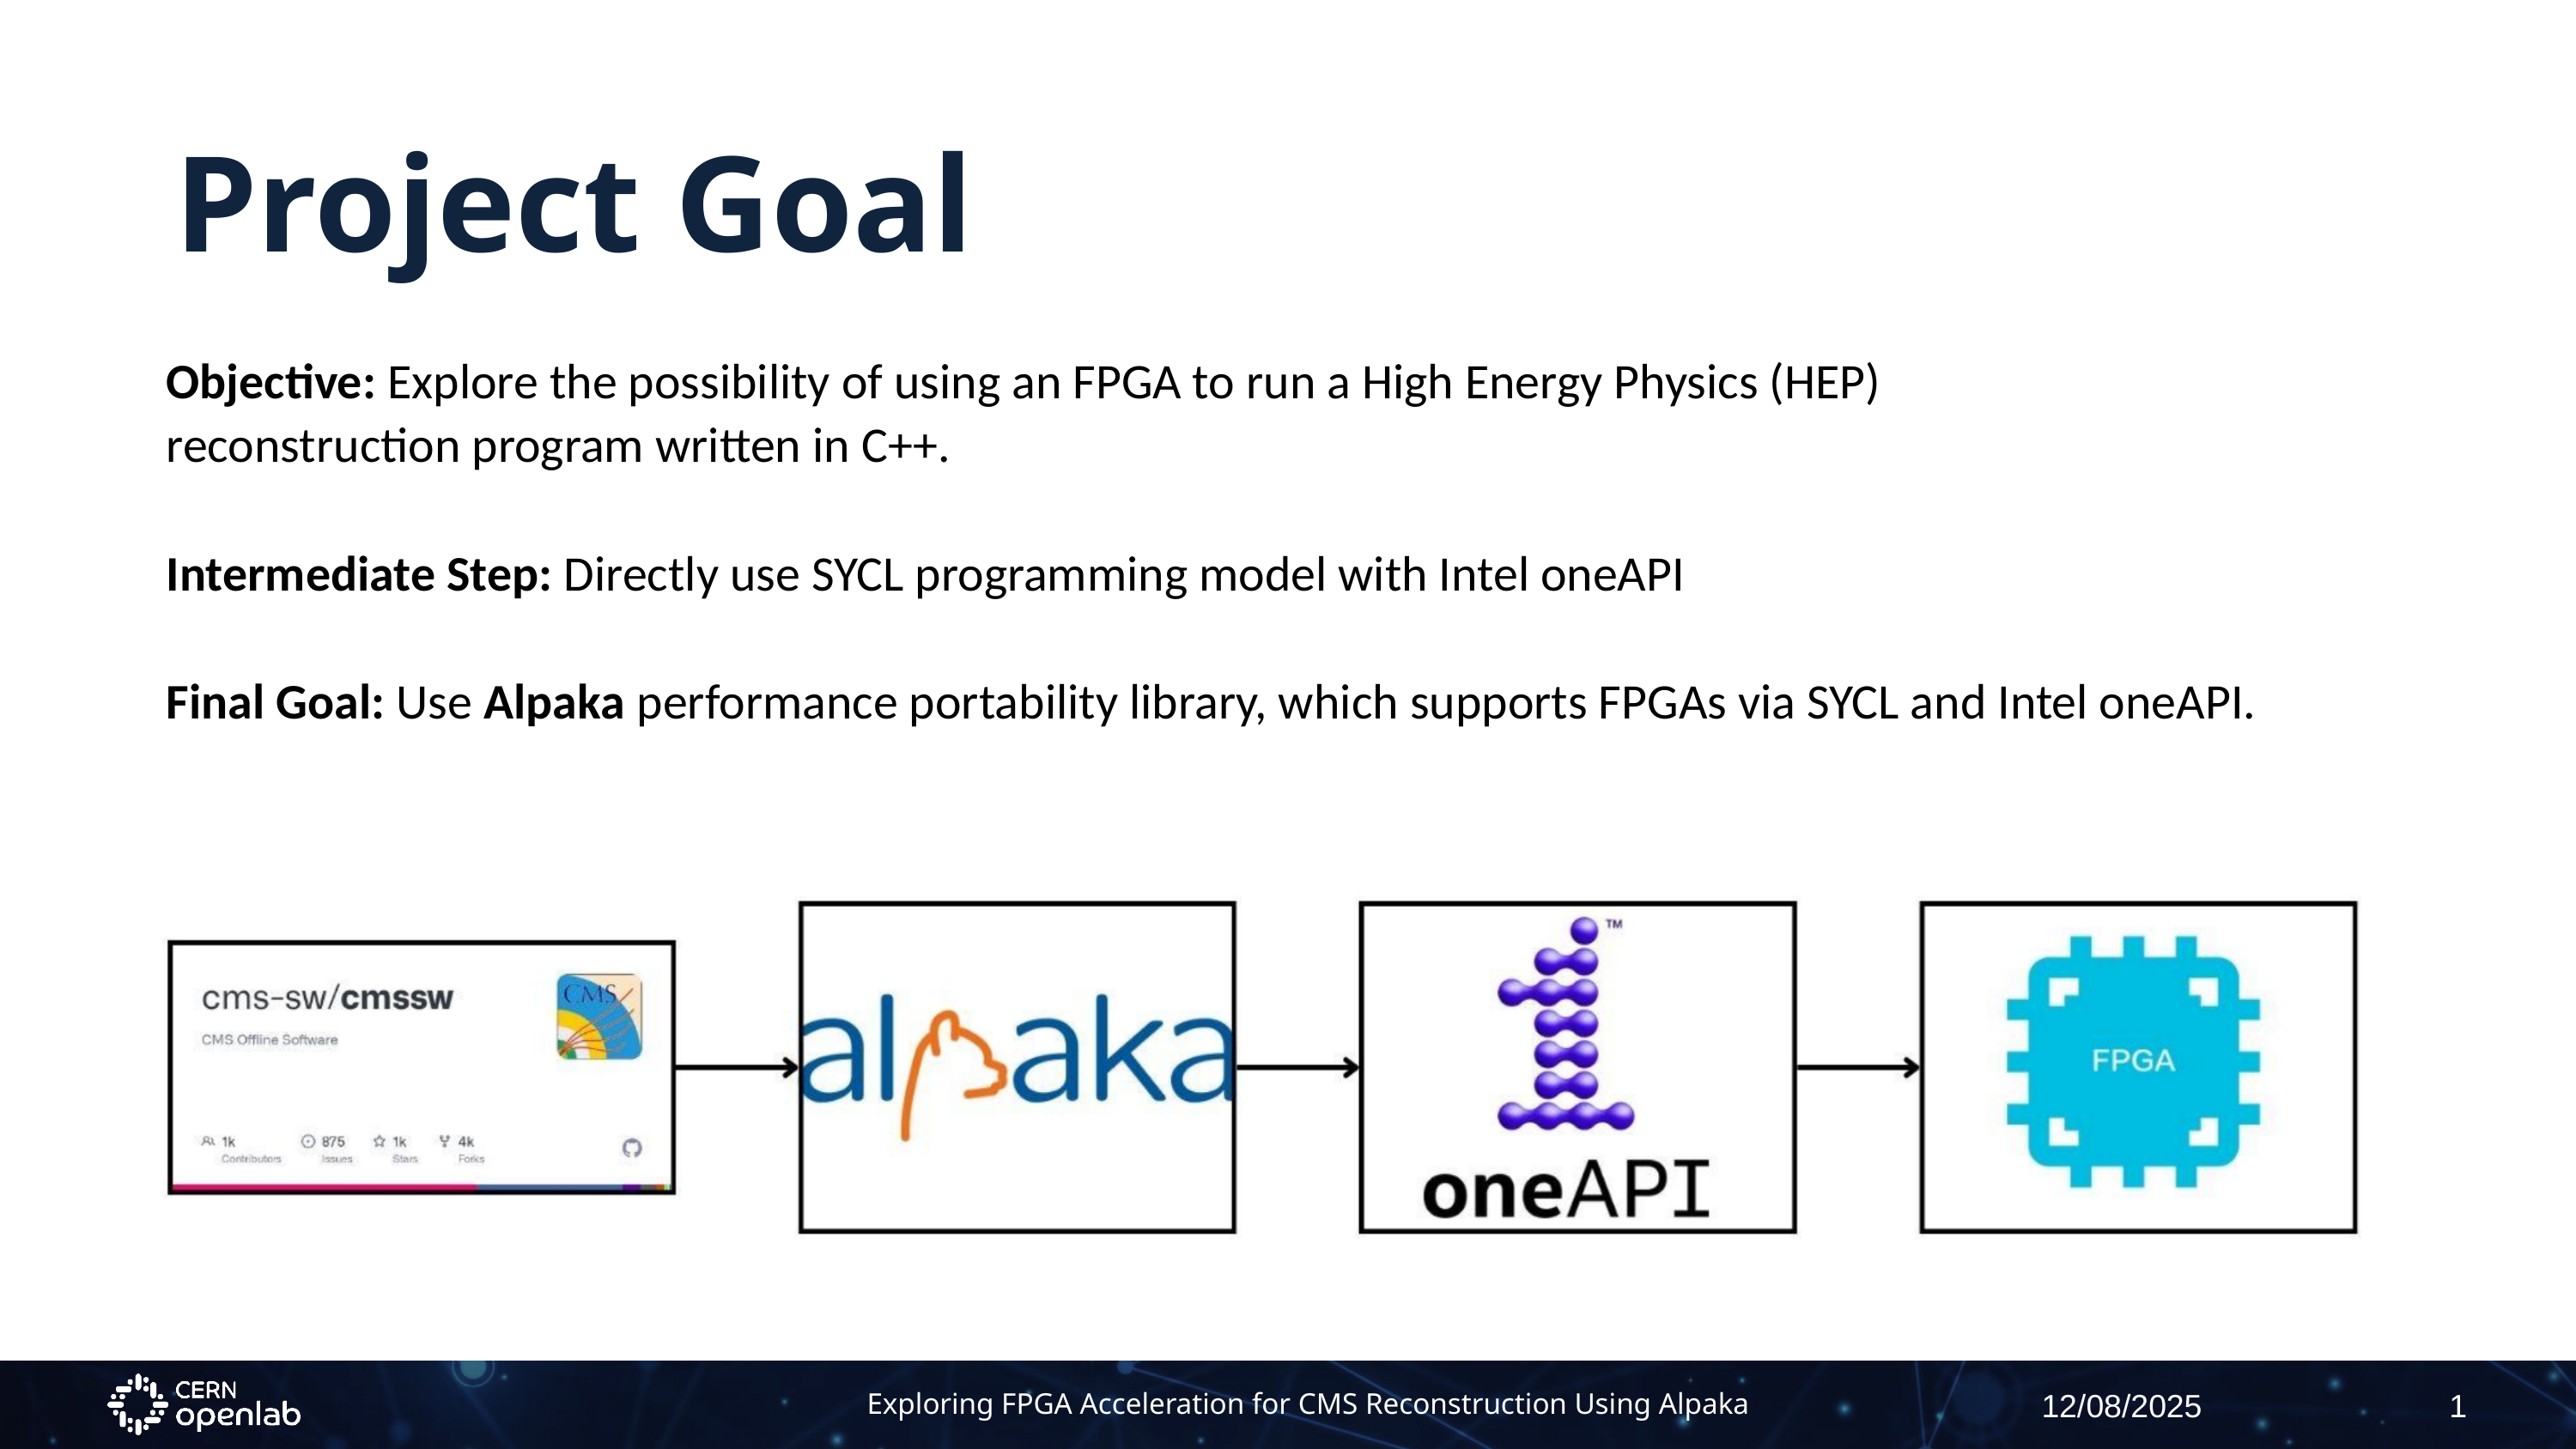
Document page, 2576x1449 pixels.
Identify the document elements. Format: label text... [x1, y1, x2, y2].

text_box 1 [2436, 1379, 2512, 1431]
text_box Objective: Explore the possibility of using an FPGA to run a High Energy Physics (HEP) reconstruction program written in C++. Intermediate Step: Directly use SYCL programming model with Intel oneAPI Final Goal: Use Alpaka performance portability library, which supports FPGAs via SYCL and Intel oneAPI. [166, 377, 2410, 826]
text_box Project Goal [139, 137, 1009, 279]
picture [0, 0, 2576, 1449]
text_box 12/08/2025 [2028, 1379, 2254, 1443]
